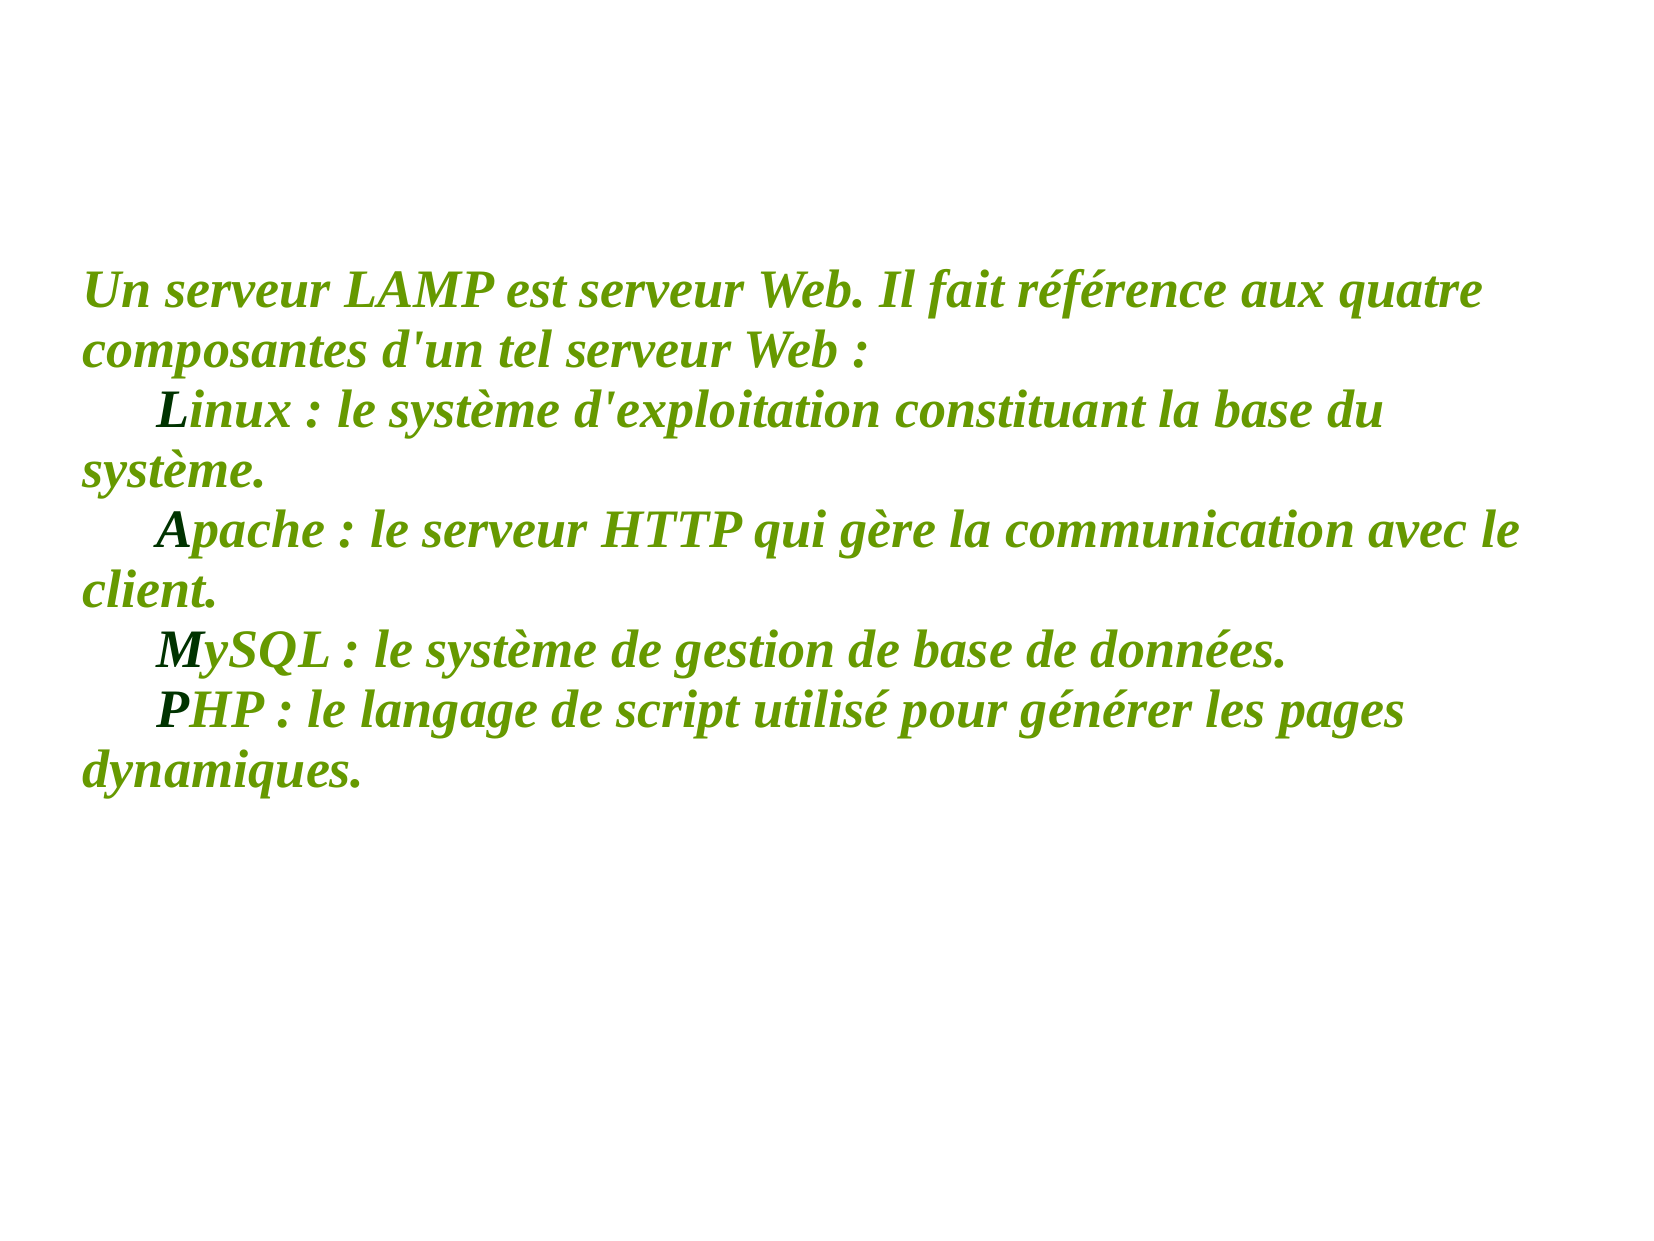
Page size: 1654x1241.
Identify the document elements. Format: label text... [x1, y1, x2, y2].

subtitle Un serveur LAMP est serveur Web. Il fait référence aux quatre composantes d'un tel serveur Web : Linux : le système d'exploitation constituant la base du système. Apache : le serveur HTTP qui gère la communication avec le client. MySQL : le système de gestion de base de données. PHP : le langage de script utilisé pour générer les pages dynamiques. [82, 49, 1571, 1010]
